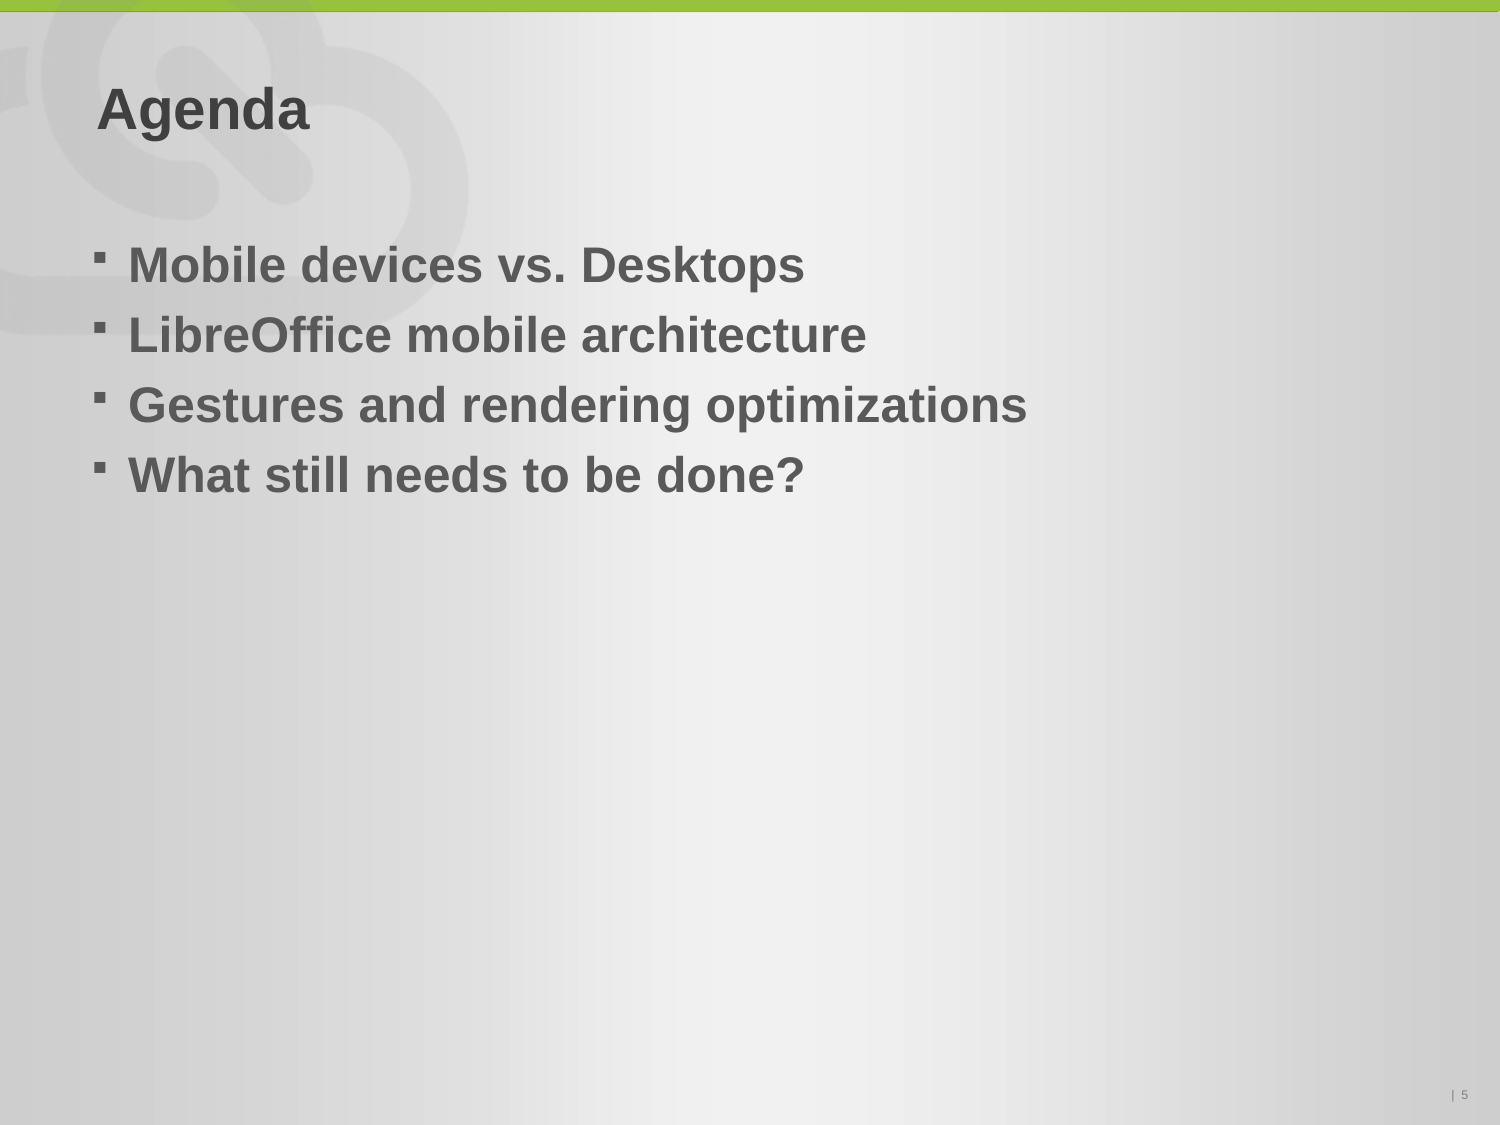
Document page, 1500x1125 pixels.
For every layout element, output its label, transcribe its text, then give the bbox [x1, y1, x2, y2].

picture [0, 0, 1500, 1125]
list Mobile devices vs. Desktops LibreOffice mobile architecture Gestures and rendering optimizations What still needs to be done? [76, 225, 1391, 553]
list Agenda [81, 64, 1390, 218]
